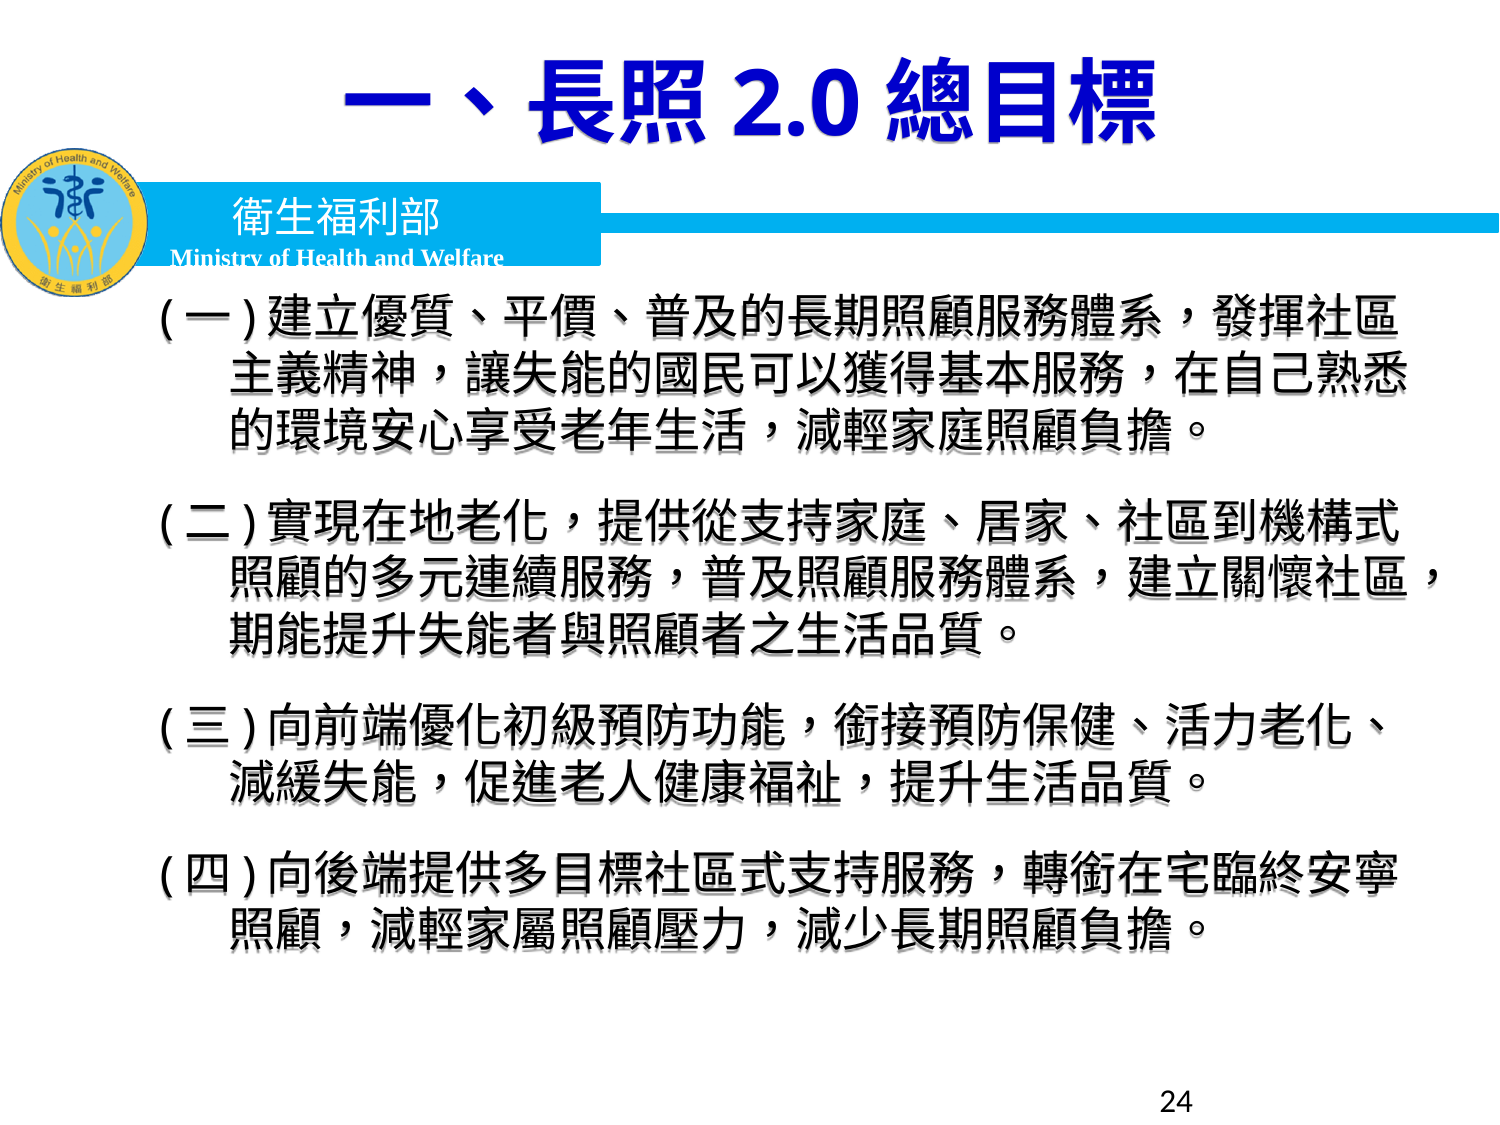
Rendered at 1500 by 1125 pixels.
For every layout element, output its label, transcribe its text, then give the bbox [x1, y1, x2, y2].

title 一、長照2.0總目標 [75, 4, 1426, 193]
list (一)建立優質、平價、普及的長期照顧服務體系，發揮社區主義精神，讓失能的國民可以獲得基本服務，在自己熟悉的環境安心享受老年生活，減輕家庭照顧負擔。 (二)實現在地老化，提供從支持家庭、居家、社區到機構式照顧的多元連續服務，普及照顧服務體系，建立關懷社區，期能提升失能者與照顧者之生活品質。 (三)向前端優化初級預防功能，銜接預防保健、活力老化、減緩失能，促進老人健康福祉，提升生活品質。 (四)向後端提供多目標社區式支持服務，轉銜在宅臨終安寧照顧，減輕家屬照顧壓力，減少長期照顧負擔。 [41, 278, 1447, 1123]
text_box 24 [1144, 1069, 1495, 1125]
